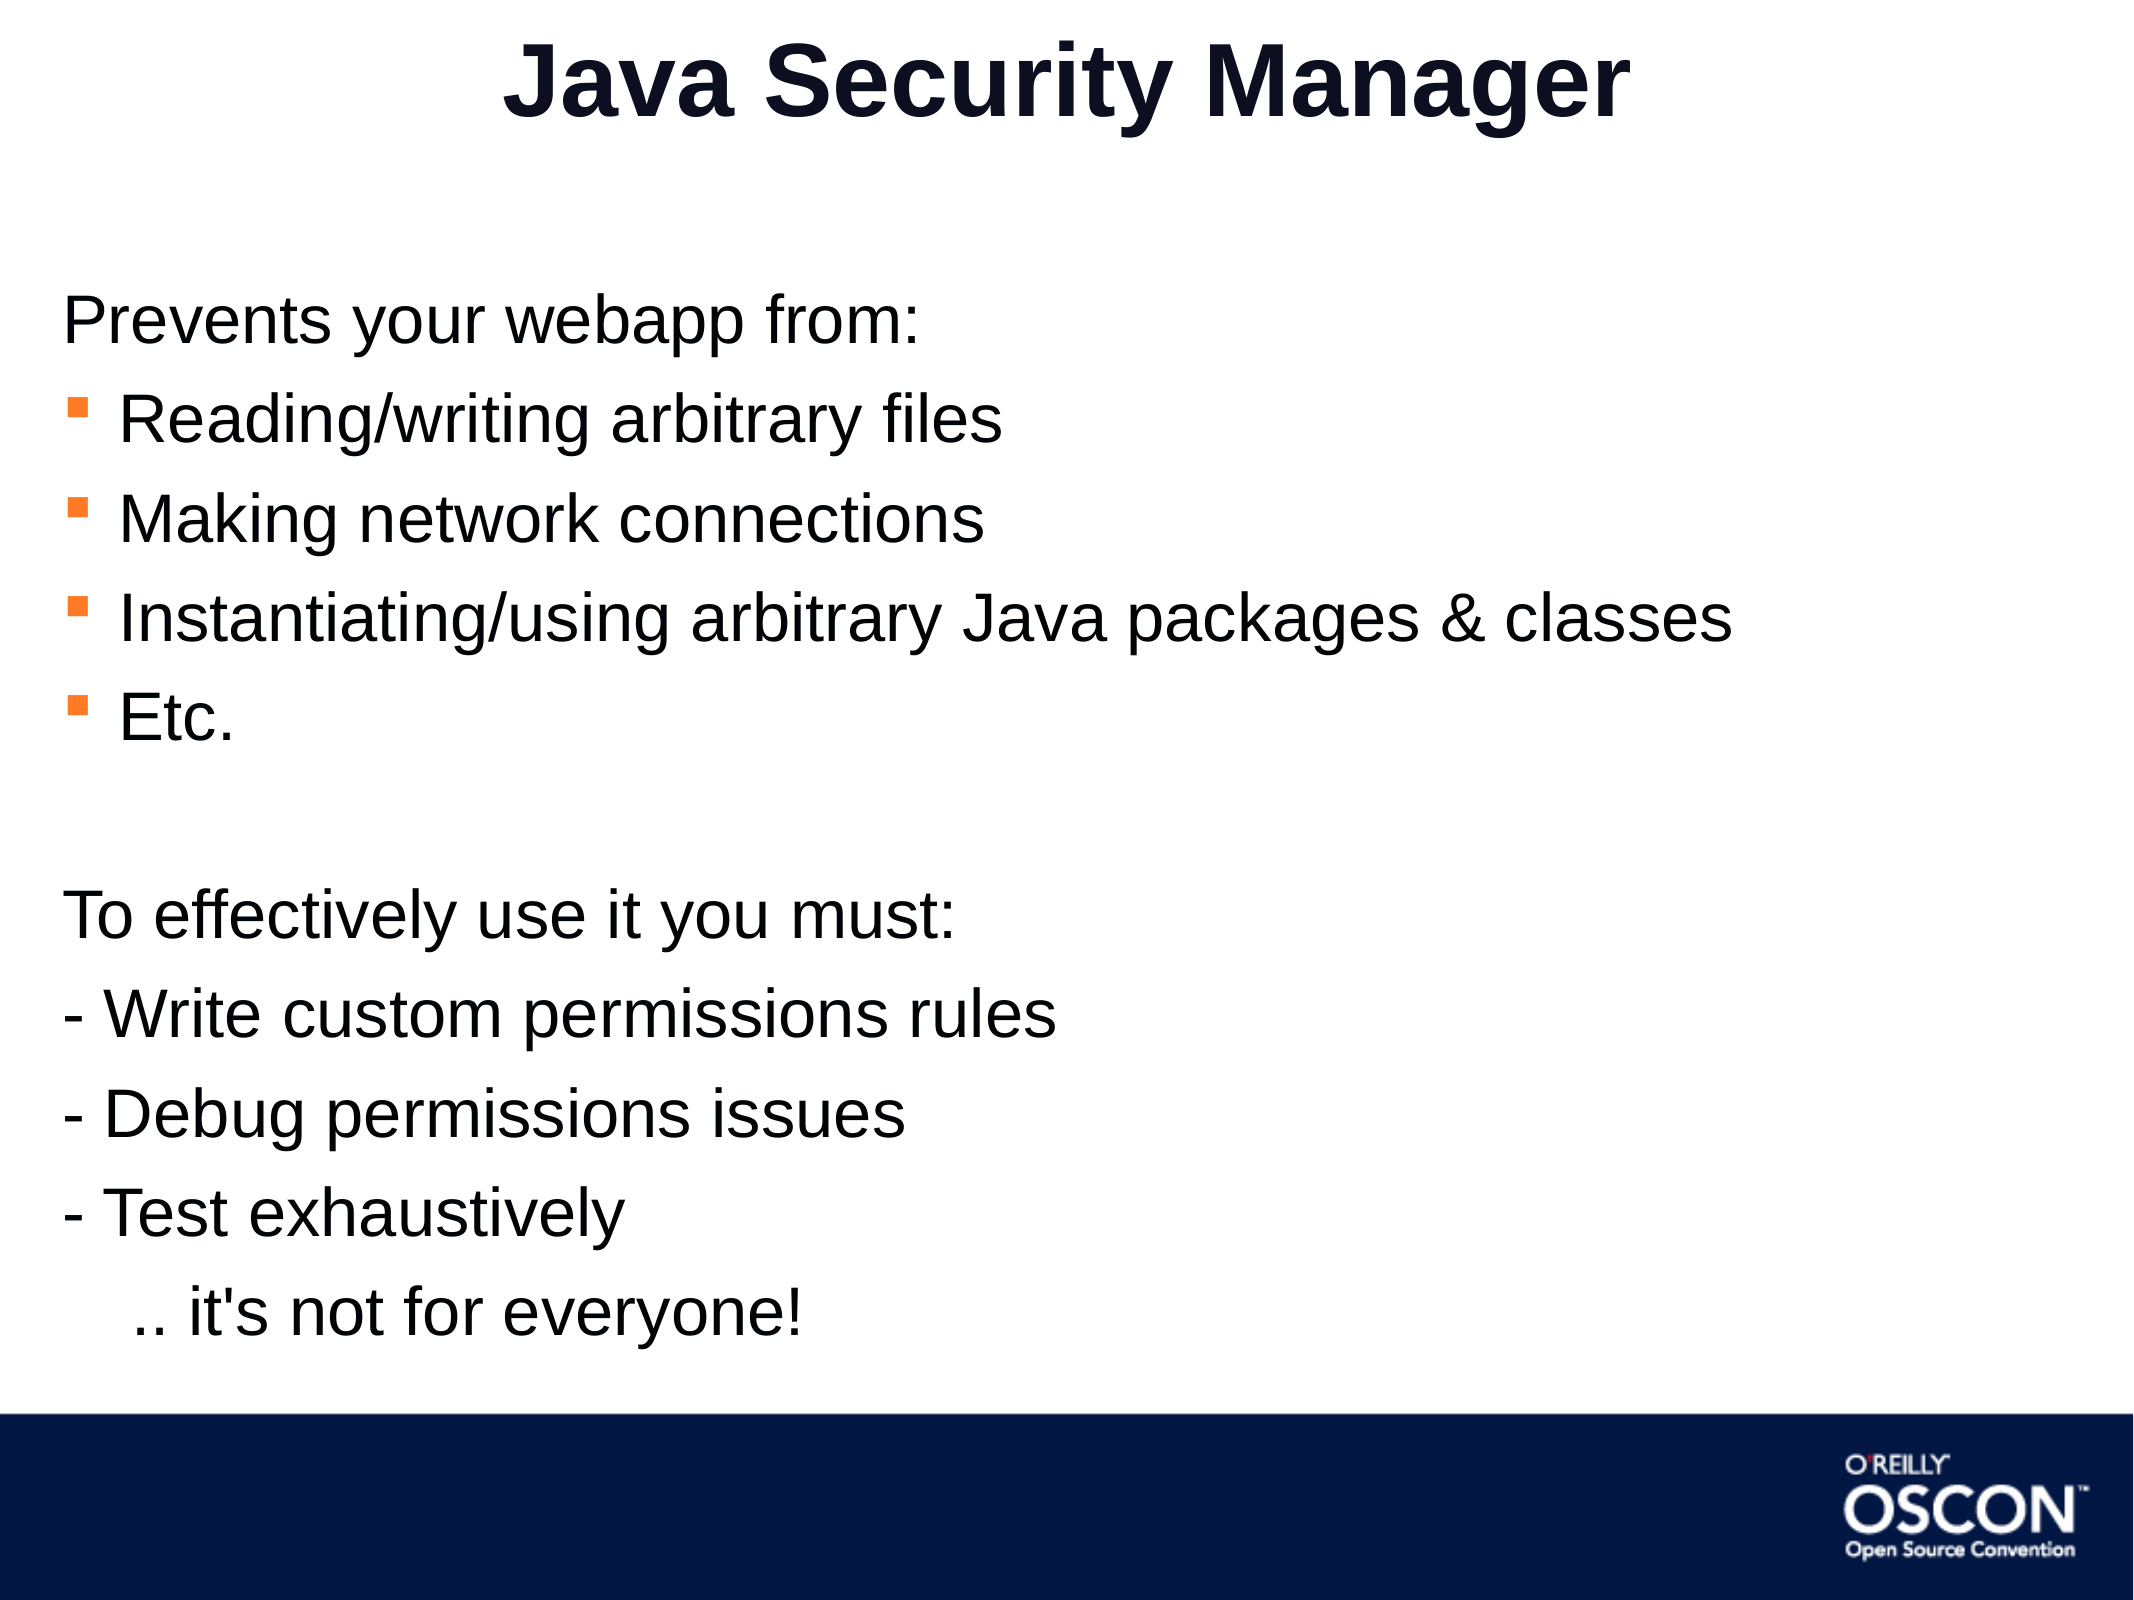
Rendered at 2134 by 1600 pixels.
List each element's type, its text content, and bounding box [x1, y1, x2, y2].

list Prevents your webapp from: Reading/writing arbitrary files Making network connections Instantiating/using arbitrary Java packages & classes Etc. To effectively use it you must: - Write custom permissions rules - Debug permissions issues - Test exhaustively .. it's not for everyone! [47, 168, 2100, 1450]
title Java Security Manager [41, 0, 2094, 151]
picture [0, 0, 2134, 1600]
